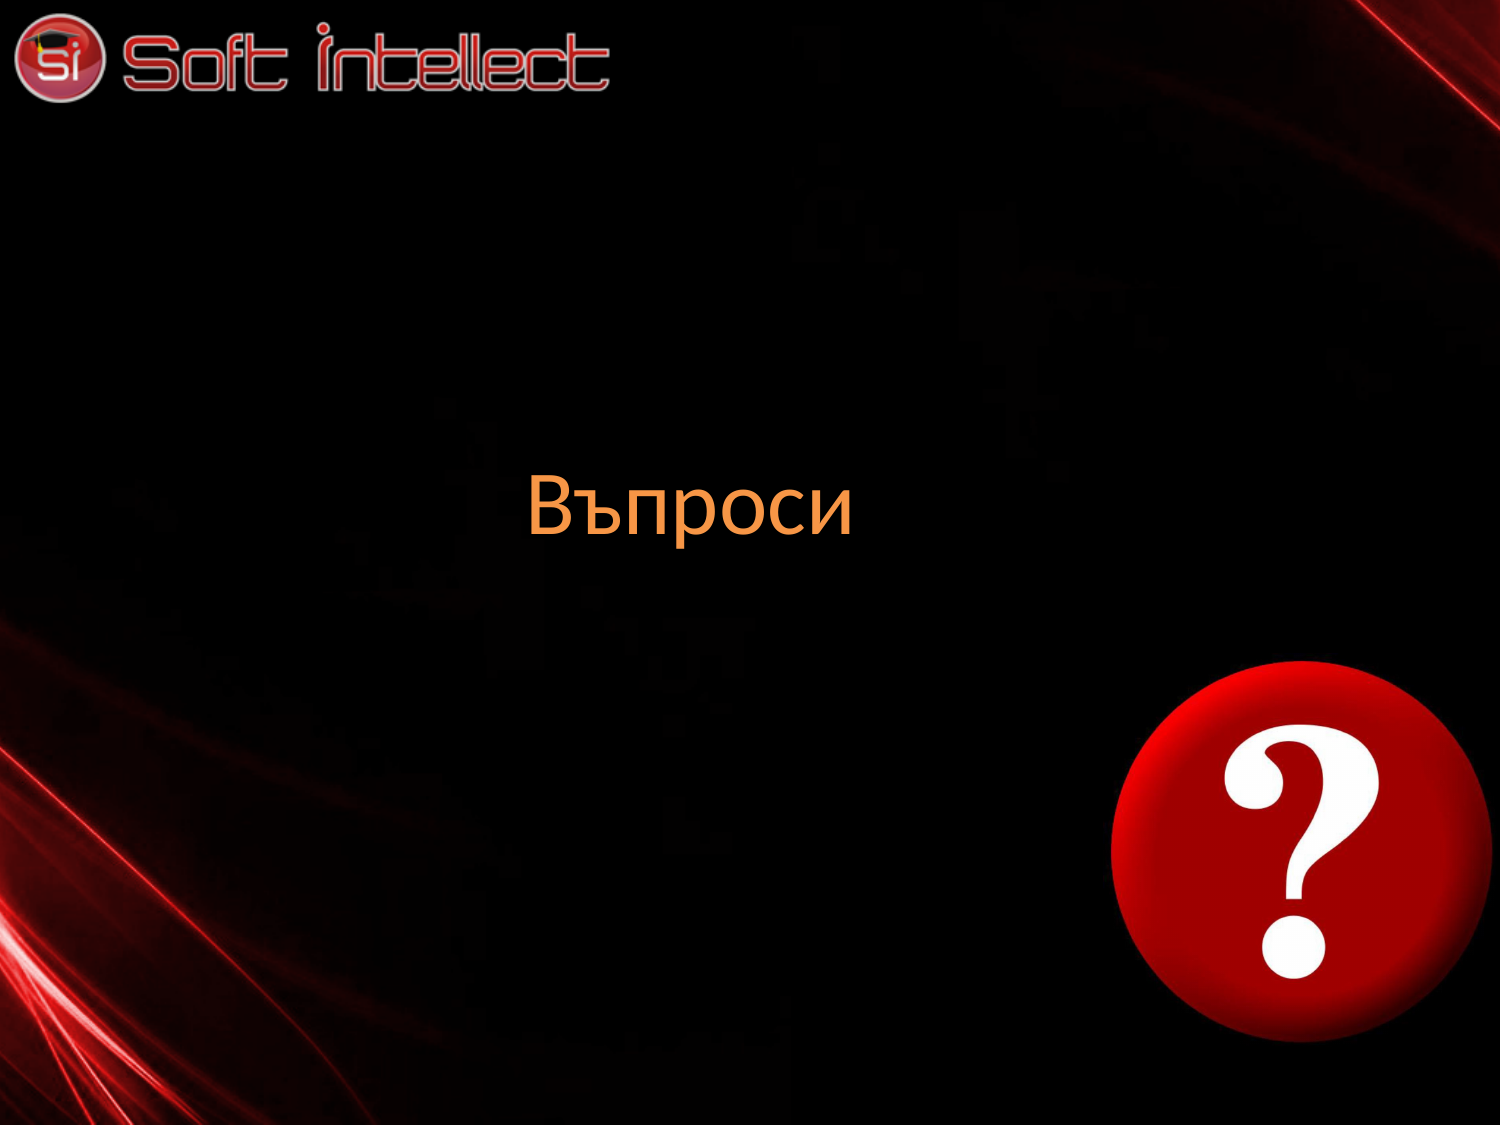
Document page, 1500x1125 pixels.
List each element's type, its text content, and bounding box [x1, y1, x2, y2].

picture [0, 0, 1500, 1125]
text_box Въпроси [510, 404, 1500, 592]
